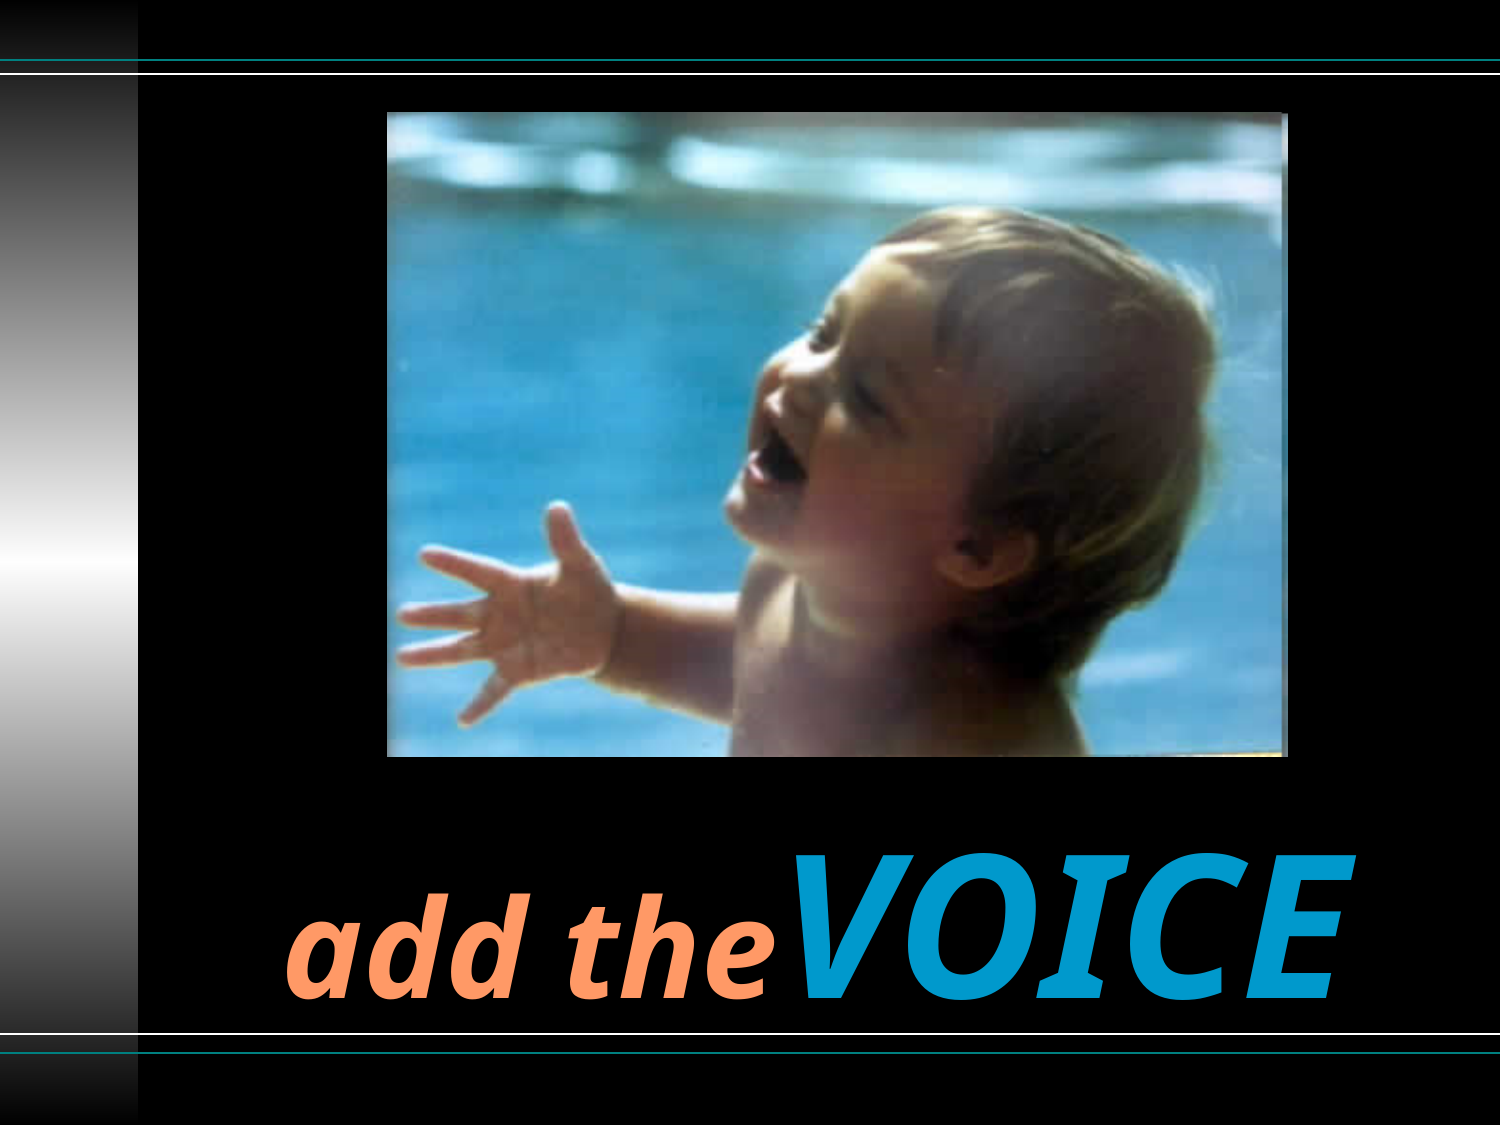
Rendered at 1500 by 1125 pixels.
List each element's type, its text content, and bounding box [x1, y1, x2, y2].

title add theVOICE [162, 824, 1438, 1013]
picture [387, 112, 1288, 757]
